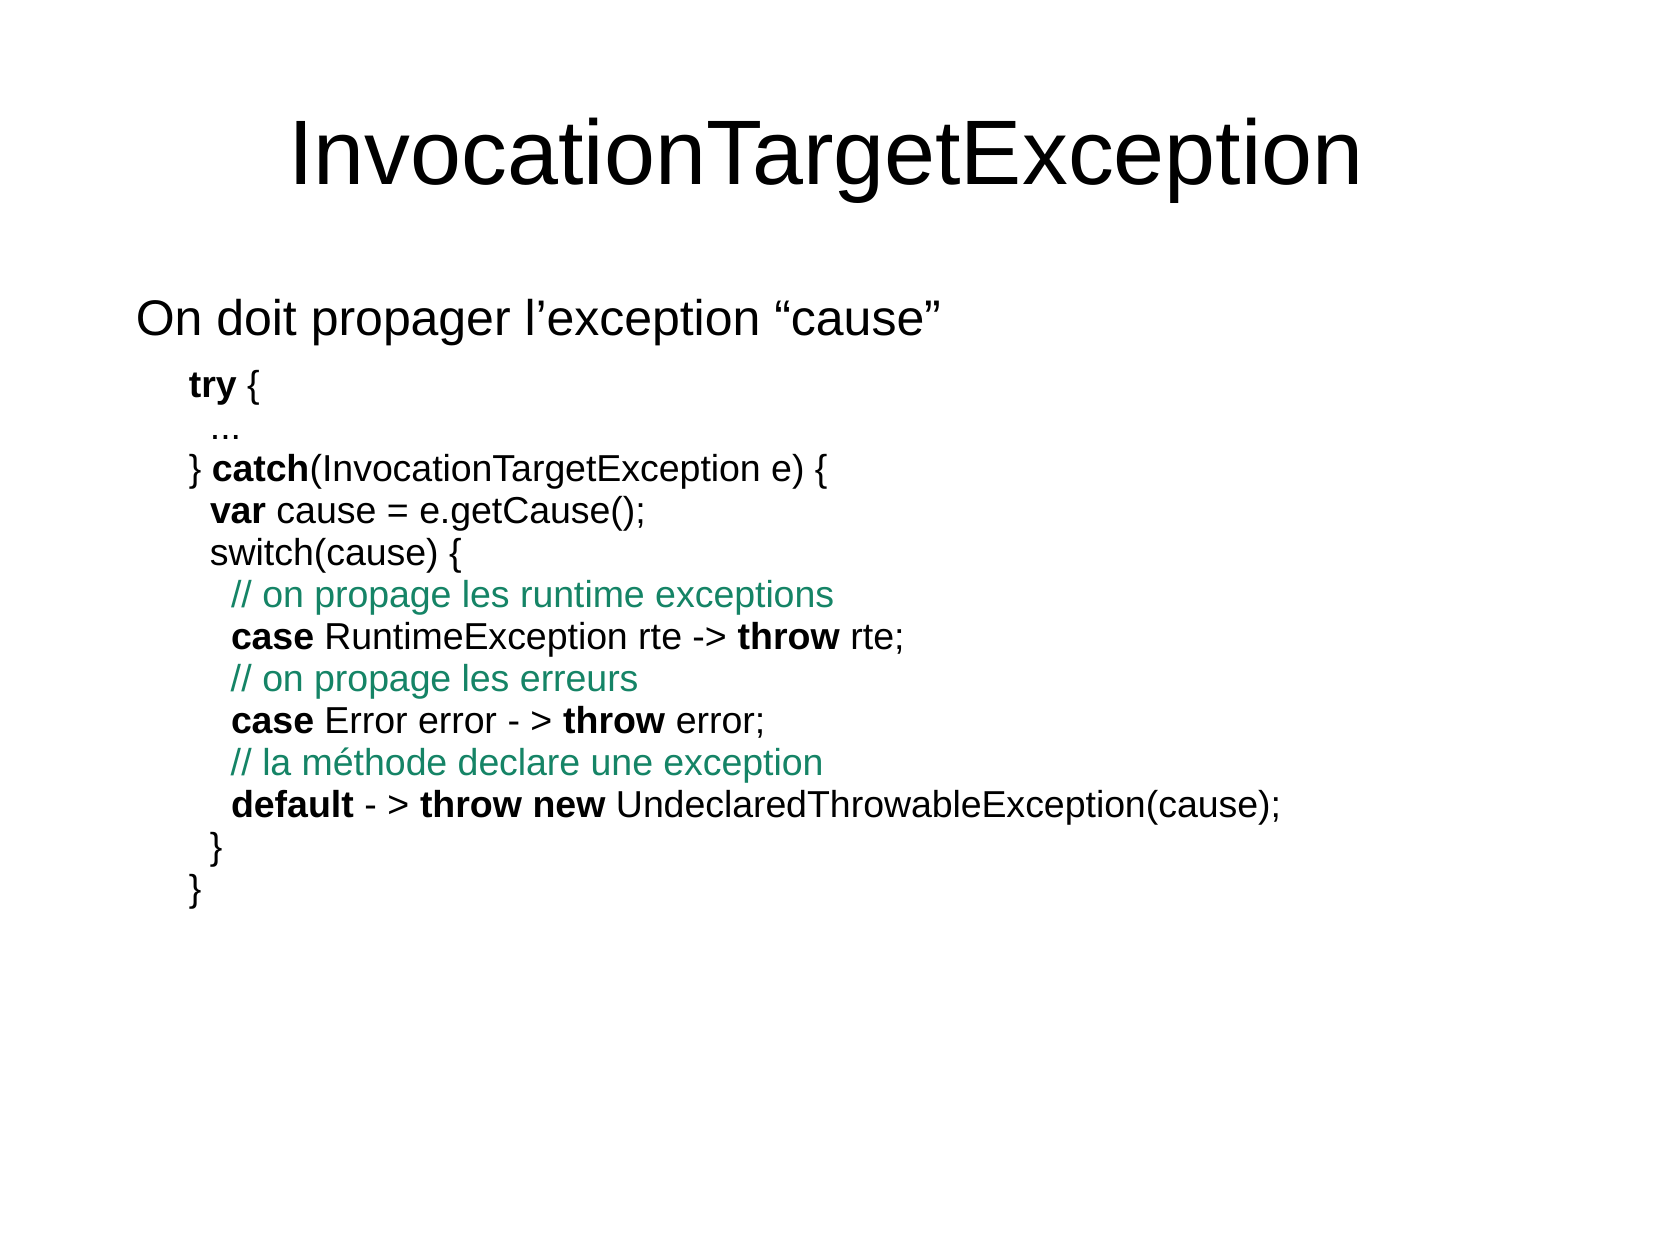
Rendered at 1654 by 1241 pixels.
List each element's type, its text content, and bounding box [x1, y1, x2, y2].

title InvocationTargetException [82, 49, 1571, 257]
list On doit propager l’exception “cause” try { ... } catch(InvocationTargetException e) { var cause = e.getCause(); switch(cause) { // on propage les runtime exceptions case RuntimeException rte -> throw rte; // on propage les erreurs case Error error - > throw error; // la méthode declare une exception default - > throw new UndeclaredThrowableException(cause); } } [82, 290, 1571, 1010]
